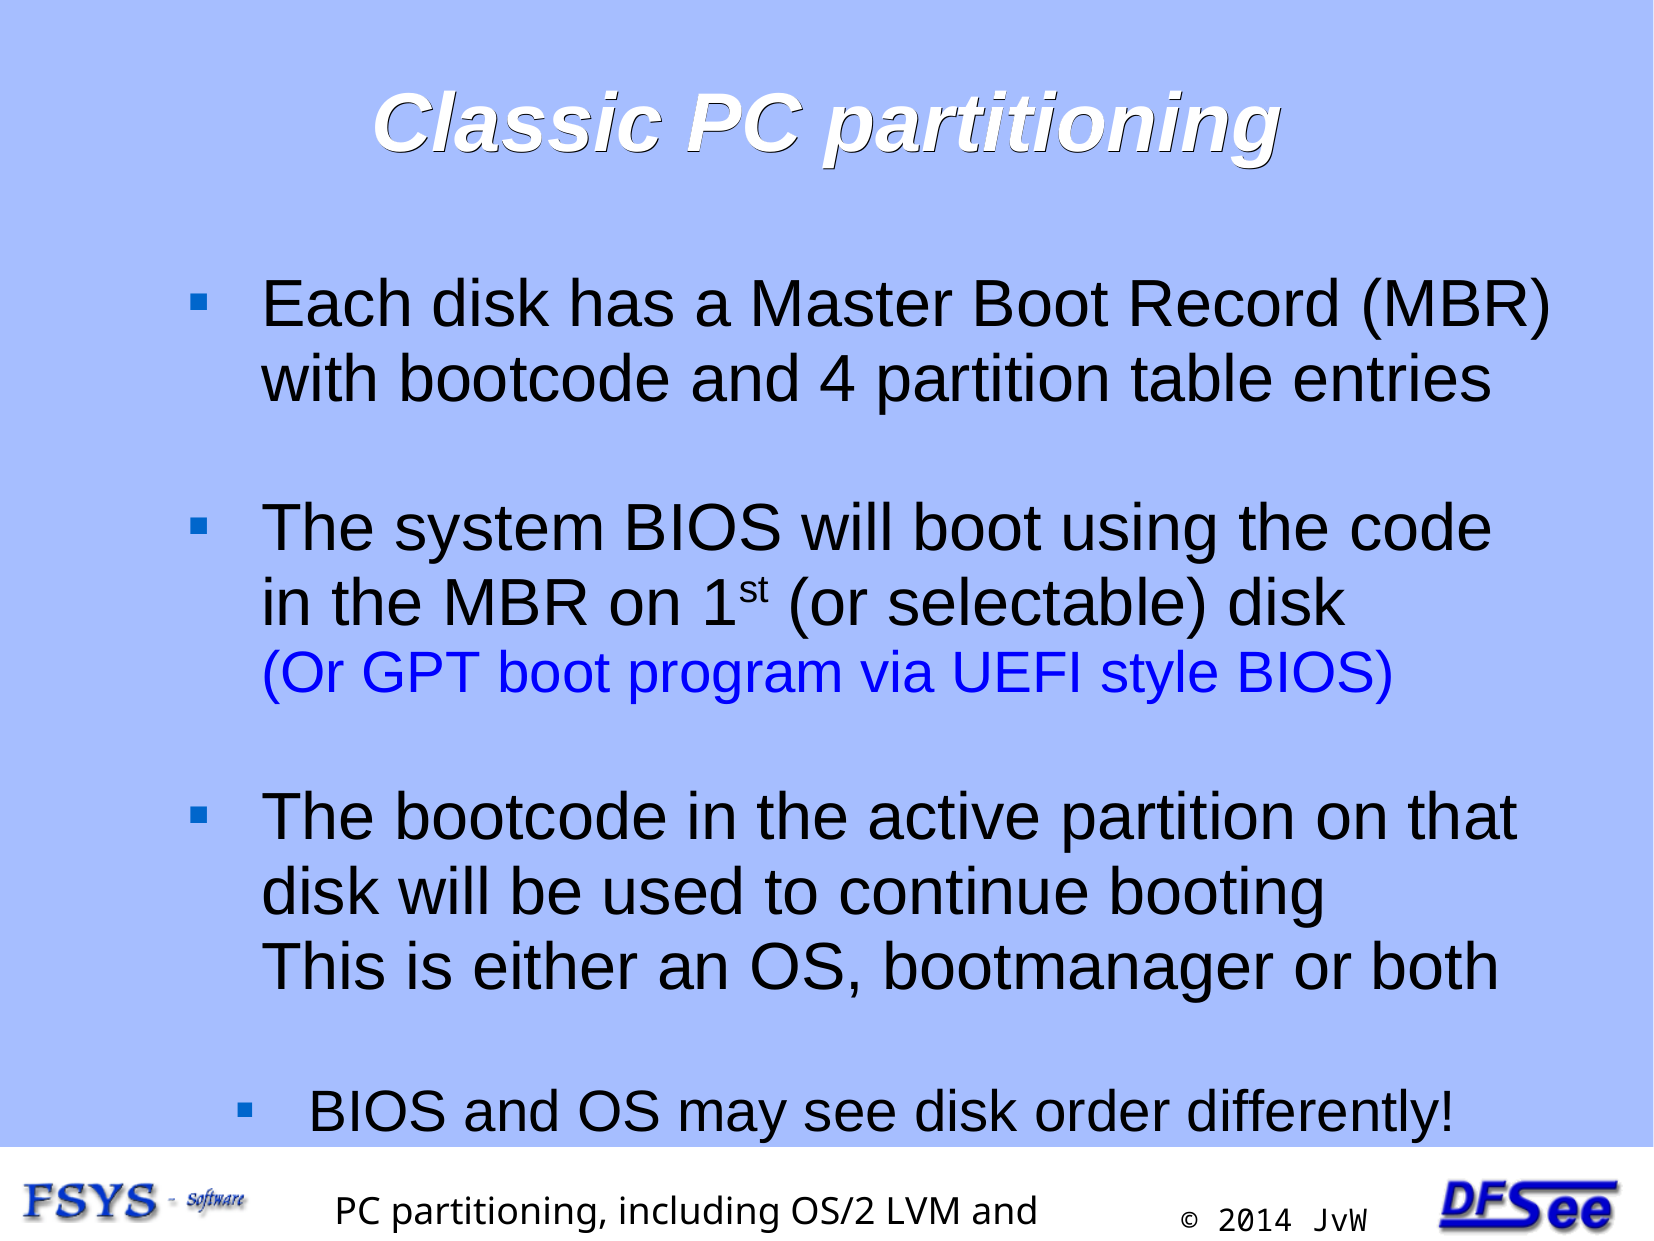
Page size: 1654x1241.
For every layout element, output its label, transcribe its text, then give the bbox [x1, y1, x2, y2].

picture [18, 1178, 254, 1223]
list Each disk has a Master Boot Record (MBR) with bootcode and 4 partition table entries The system BIOS will boot using the code in the MBR on 1st (or selectable) disk (Or GPT boot program via UEFI style BIOS) The bootcode in the active partition on that disk will be used to continue booting This is either an OS, bootmanager or both BIOS and OS may see disk order differently! [178, 265, 1570, 1147]
title Classic PC partitioning [121, 19, 1534, 227]
picture [1434, 1177, 1623, 1241]
